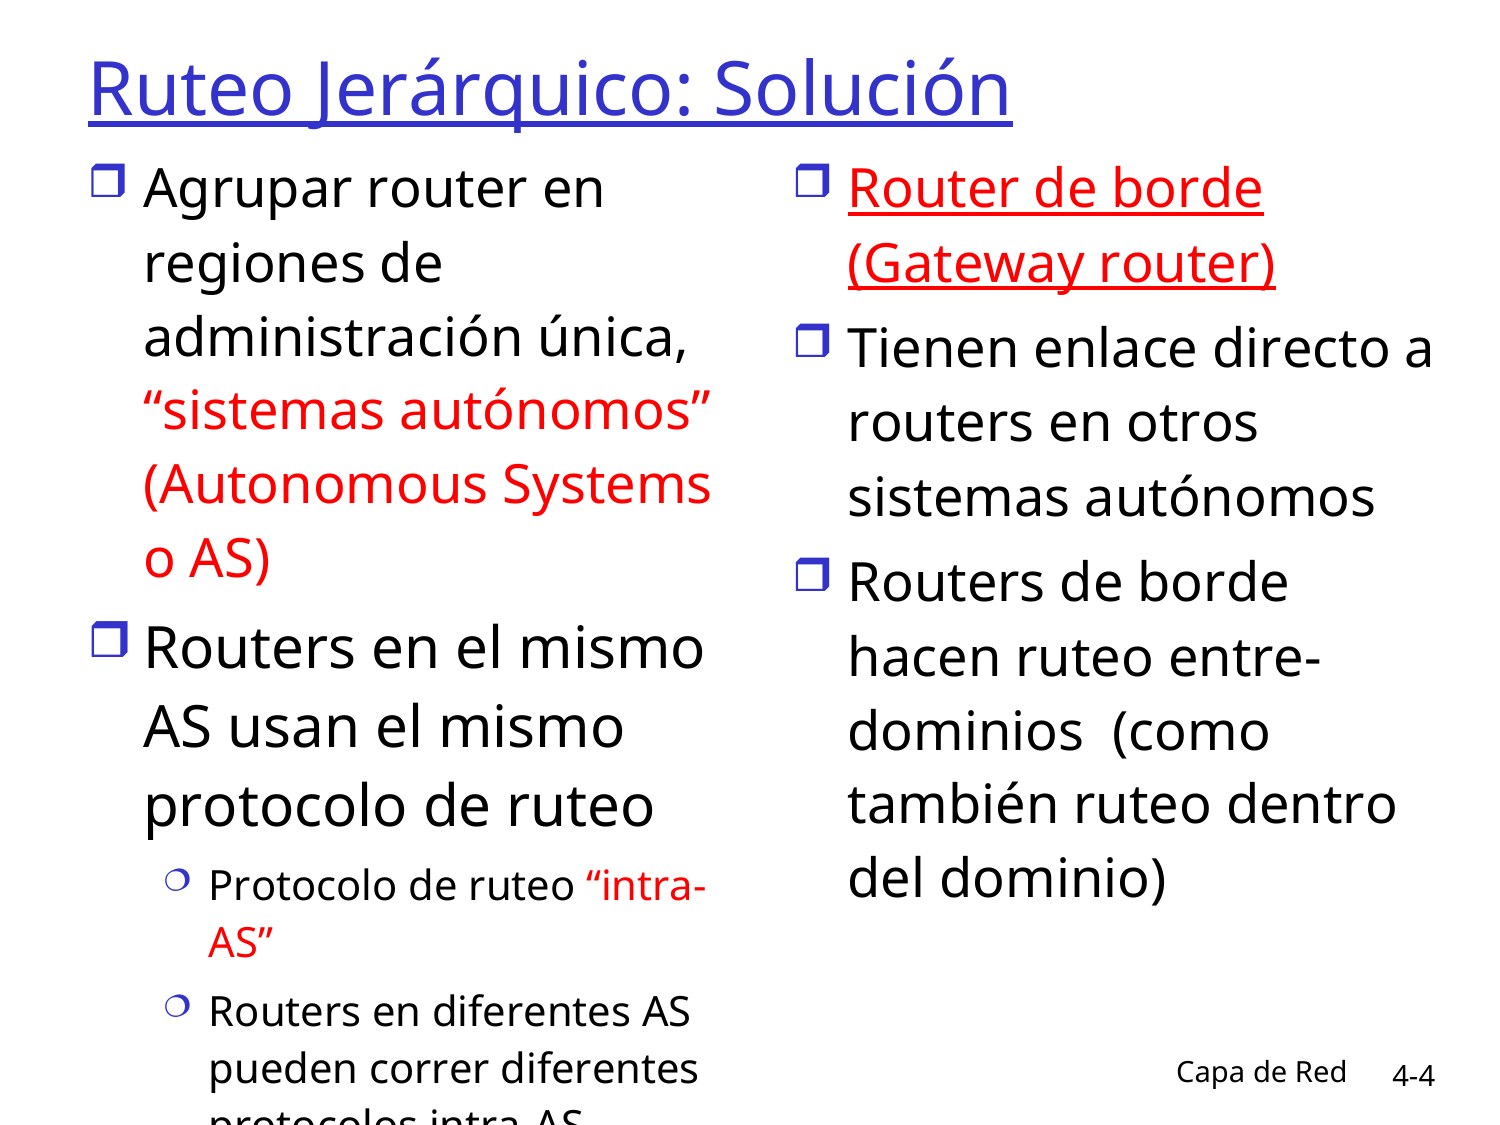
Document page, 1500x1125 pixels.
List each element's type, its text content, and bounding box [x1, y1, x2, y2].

list Agrupar router en regiones de administración única, “sistemas autónomos” (Autonomous Systems o AS) Routers en el mismo AS usan el mismo protocolo de ruteo Protocolo de ruteo “intra-AS” Routers en diferentes AS pueden correr diferentes protocolos intra-AS [87, 149, 759, 1080]
list Router de borde (Gateway router) Tienen enlace directo a routers en otros sistemas autónomos Routers de borde hacen ruteo entre-dominios (como también ruteo dentro del dominio) [792, 149, 1464, 1051]
title Ruteo Jerárquico: Solución [87, 23, 1463, 150]
